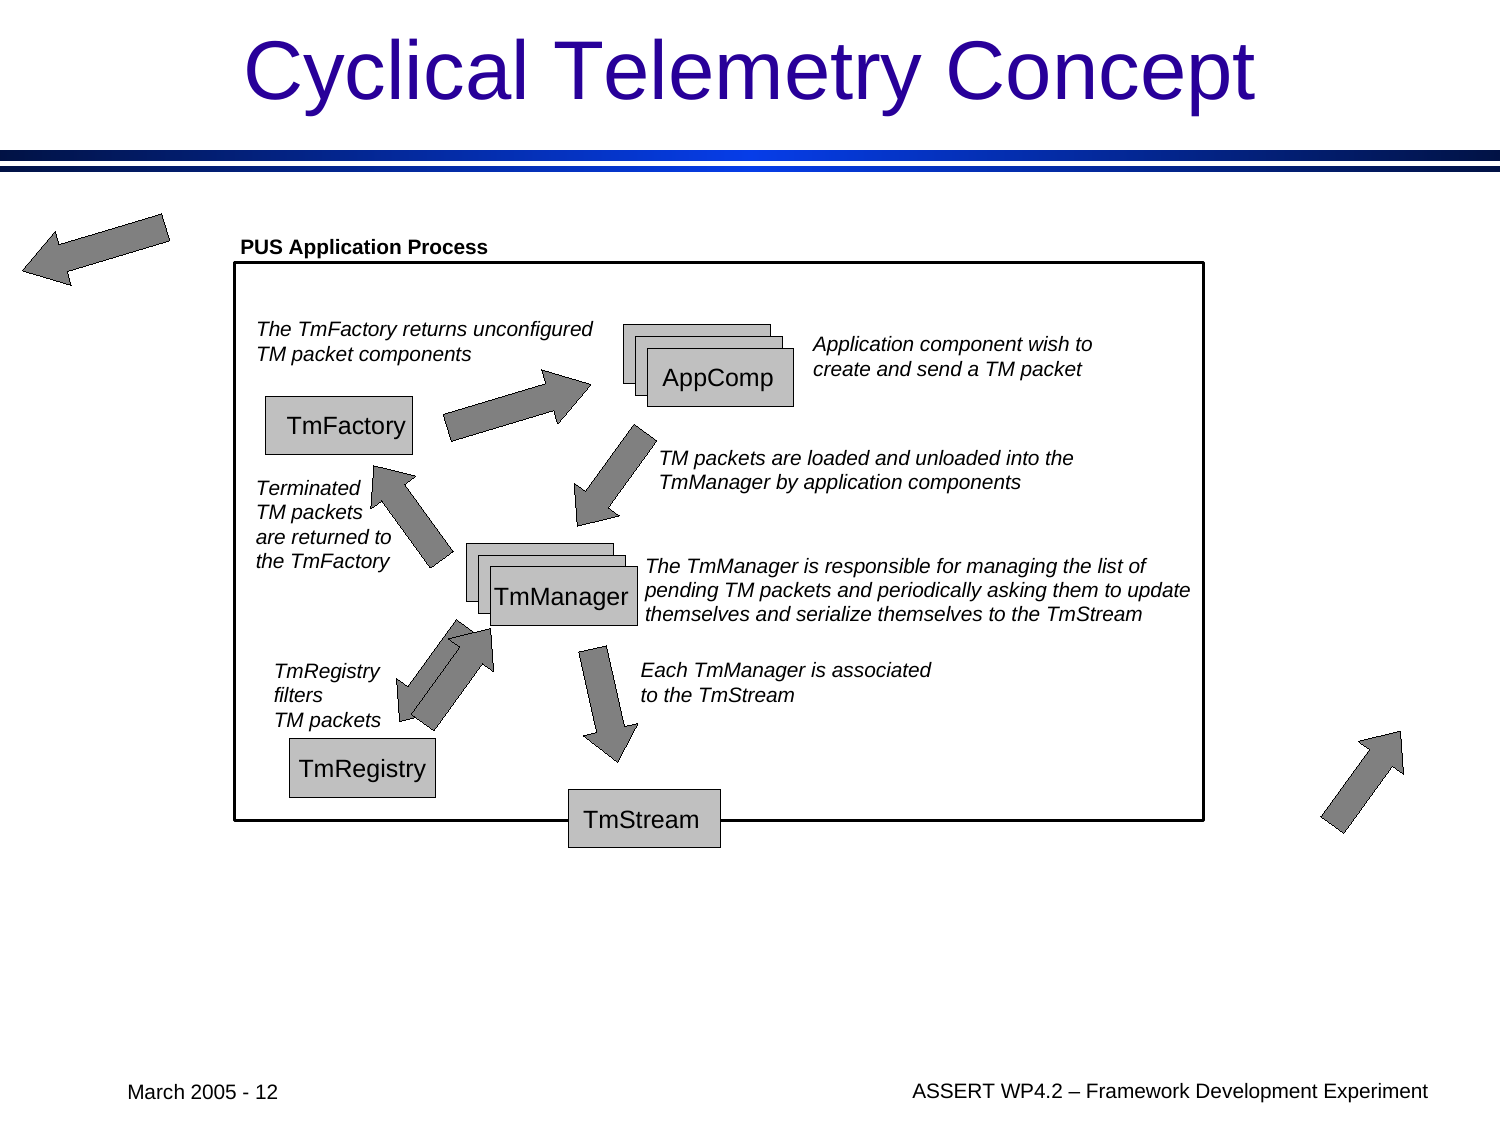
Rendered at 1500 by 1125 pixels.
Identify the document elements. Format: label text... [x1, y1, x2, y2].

text_box [22, 213, 170, 286]
text_box The TmFactory returns unconfigured TM packet components [250, 310, 600, 371]
text_box Application component wish to create and send a TM packet [807, 326, 1150, 396]
text_box TmStream [583, 804, 701, 833]
text_box Terminated TM packets are returned to the TmFactory [249, 469, 439, 578]
text_box TmManager [493, 581, 630, 610]
text_box [568, 789, 721, 848]
text_box Each TmManager is associated to the TmStream [634, 652, 943, 720]
text_box [289, 761, 436, 798]
text_box TmFactory [286, 410, 407, 439]
text_box [443, 371, 591, 442]
text_box [265, 396, 413, 455]
text_box [439, 531, 454, 562]
title Cyclical Telemetry Concept [0, 0, 1500, 138]
text_box [578, 645, 638, 763]
text_box [411, 619, 494, 731]
text_box The TmManager is responsible for managing the list of pending TM packets and periodically asking them to update themselves and serialize themselves to the TmStream [639, 547, 1203, 632]
text_box [373, 465, 388, 469]
text_box PUS Application Process [234, 228, 494, 265]
text_box [1320, 731, 1404, 834]
text_box [574, 424, 655, 527]
text_box [466, 543, 638, 626]
text_box TM packets are loaded and unloaded into the TmManager by application components [652, 439, 1086, 509]
text_box TmRegistry [298, 761, 427, 782]
text_box TmRegistry filters TM packets [267, 652, 457, 761]
text_box [623, 324, 794, 407]
text_box AppComp [662, 362, 775, 391]
